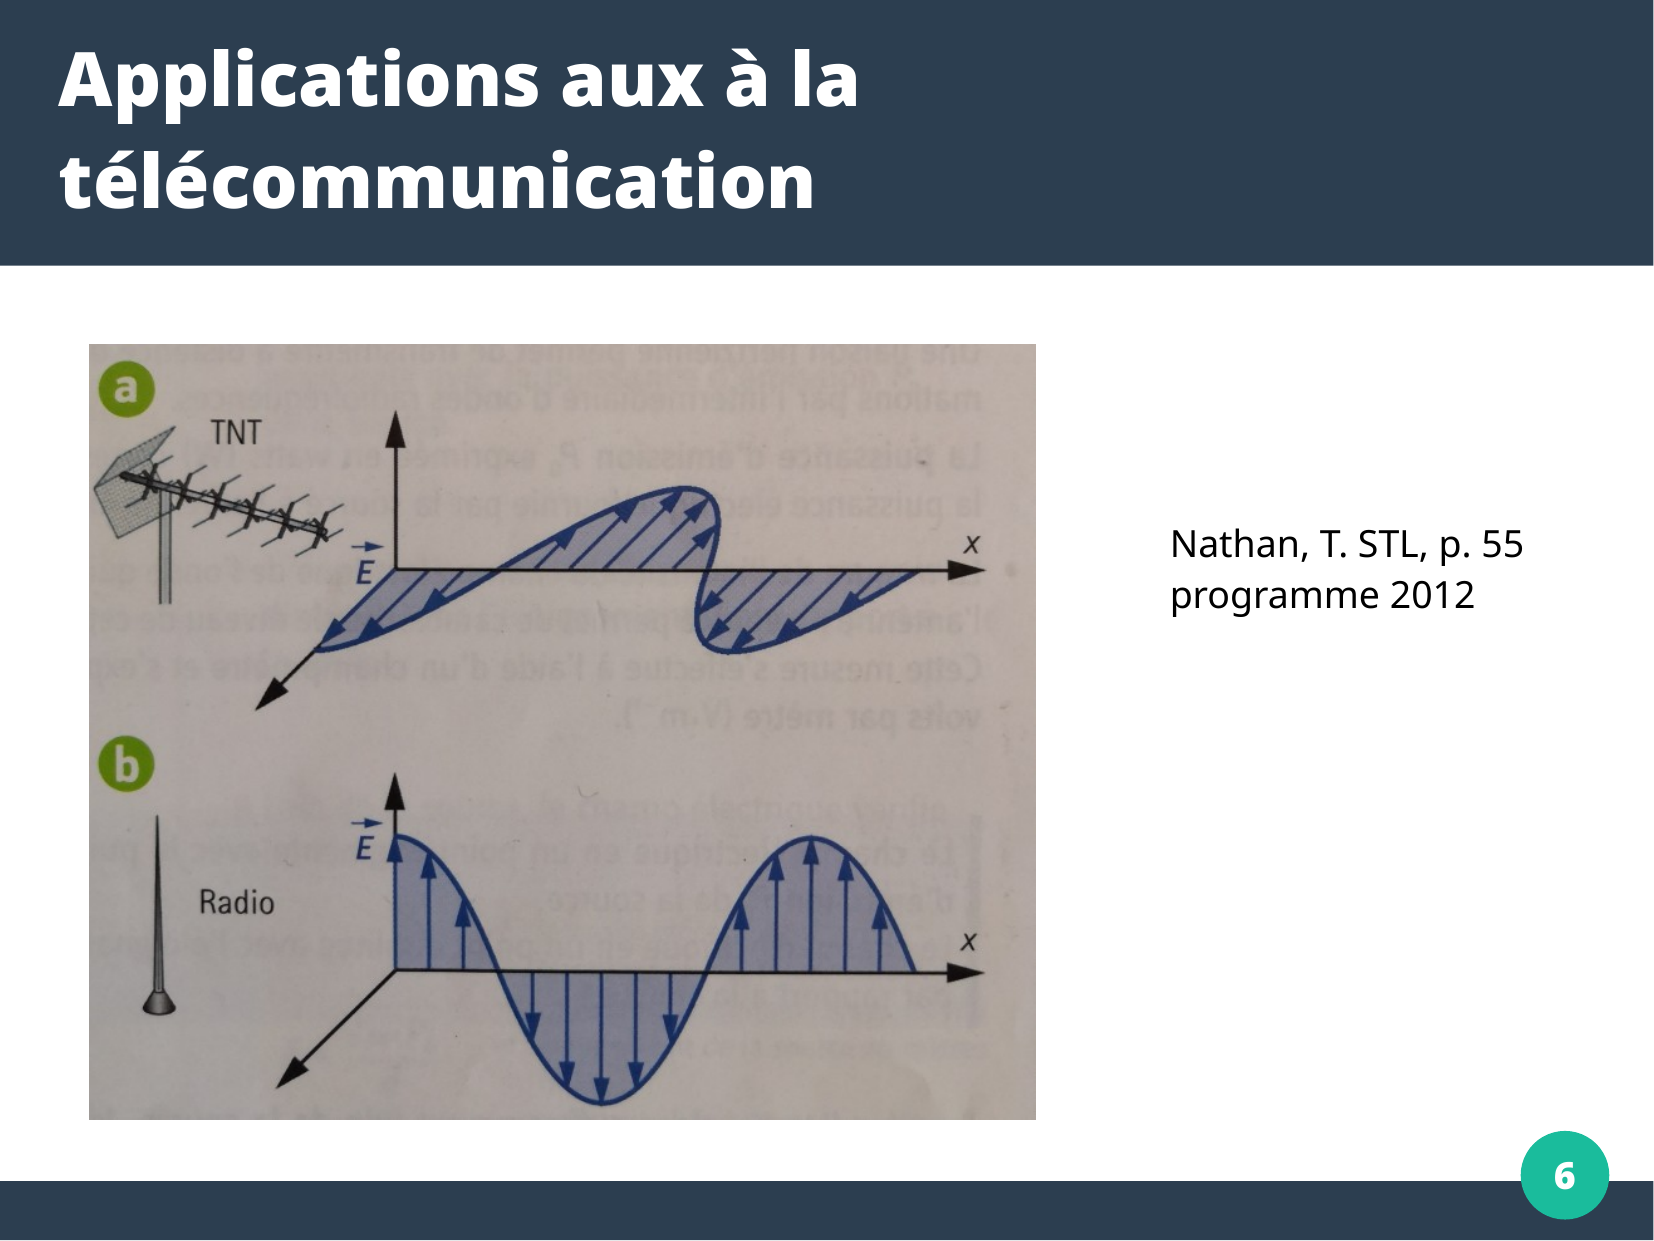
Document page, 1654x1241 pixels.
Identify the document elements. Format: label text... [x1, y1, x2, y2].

text_box Nathan, T. STL, p. 55 programme 2012 [1155, 510, 1591, 656]
picture [89, 344, 1036, 1121]
title Applications aux à la télécommunication [59, 49, 1595, 207]
